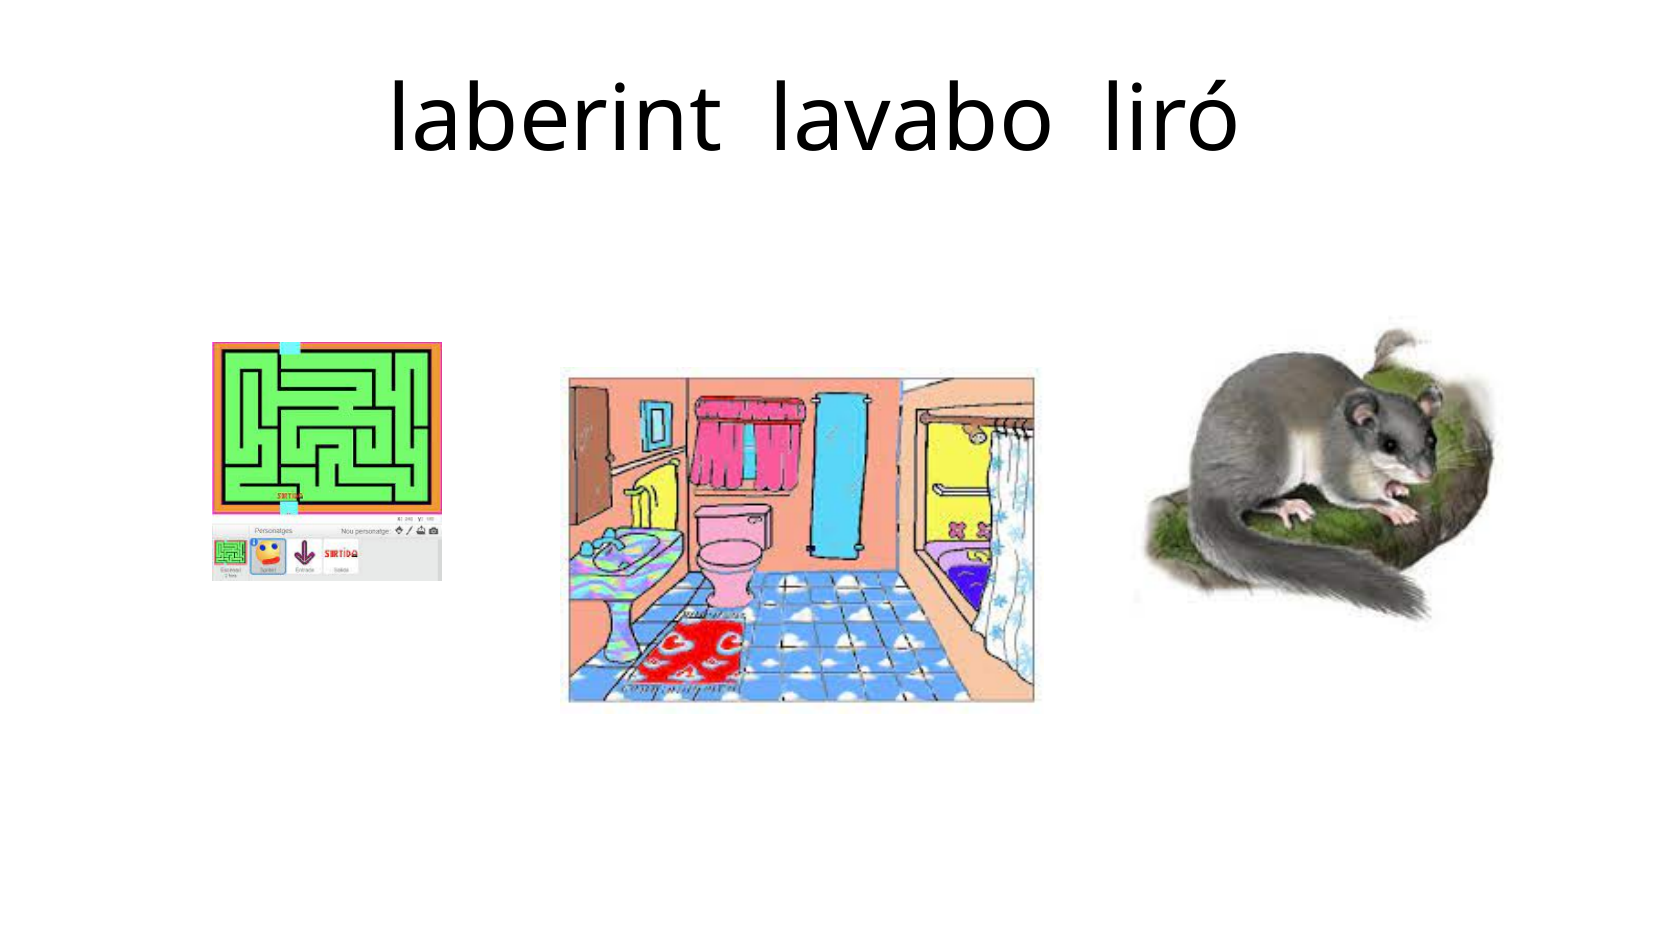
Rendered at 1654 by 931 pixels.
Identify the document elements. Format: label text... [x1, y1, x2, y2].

title laberint lavabo liró [82, 37, 1571, 193]
picture [560, 367, 1044, 714]
picture [1116, 273, 1520, 677]
picture [212, 342, 442, 581]
